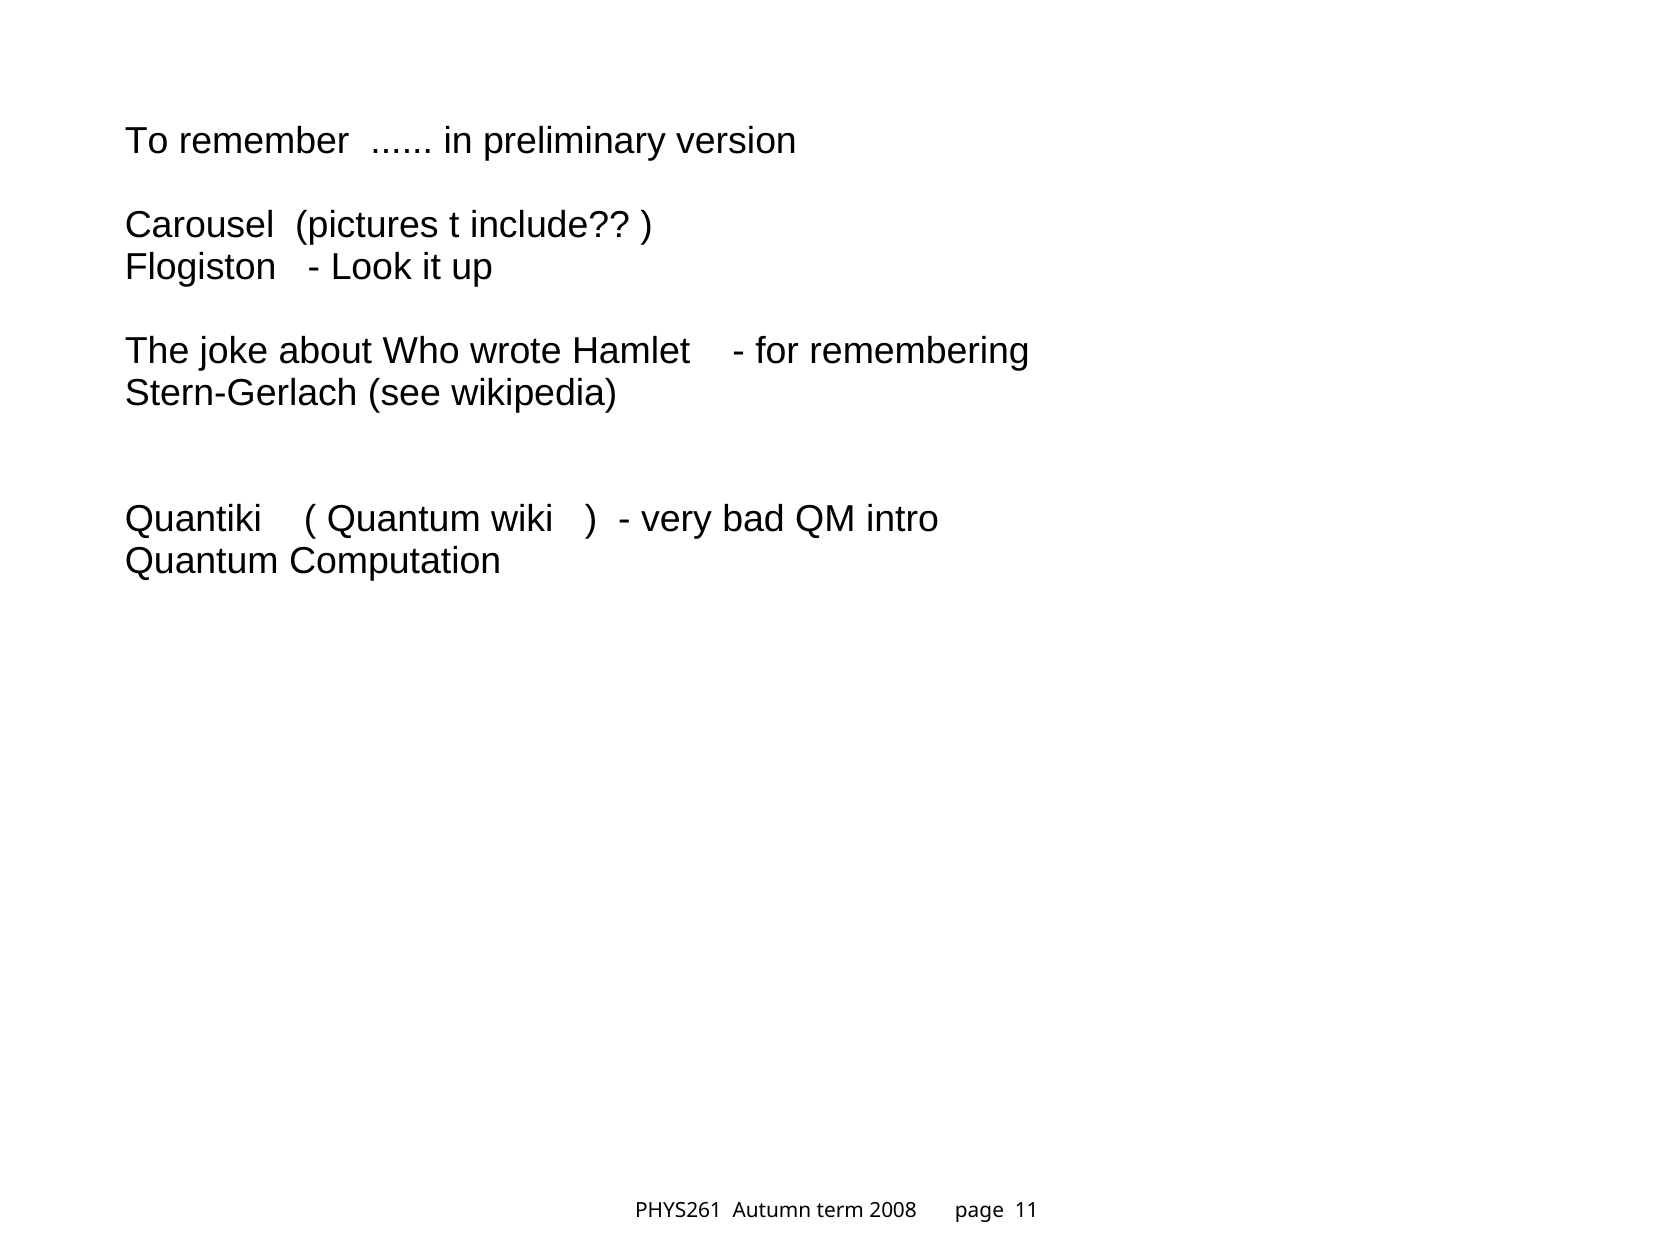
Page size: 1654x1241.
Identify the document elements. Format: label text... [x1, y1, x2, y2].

text_box To remember ...... in preliminary version Carousel (pictures t include?? ) Flogiston - Look it up The joke about Who wrote Hamlet - for remembering Stern-Gerlach (see wikipedia) Quantiki ( Quantum wiki ) - very bad QM intro Quantum Computation [110, 112, 1354, 690]
